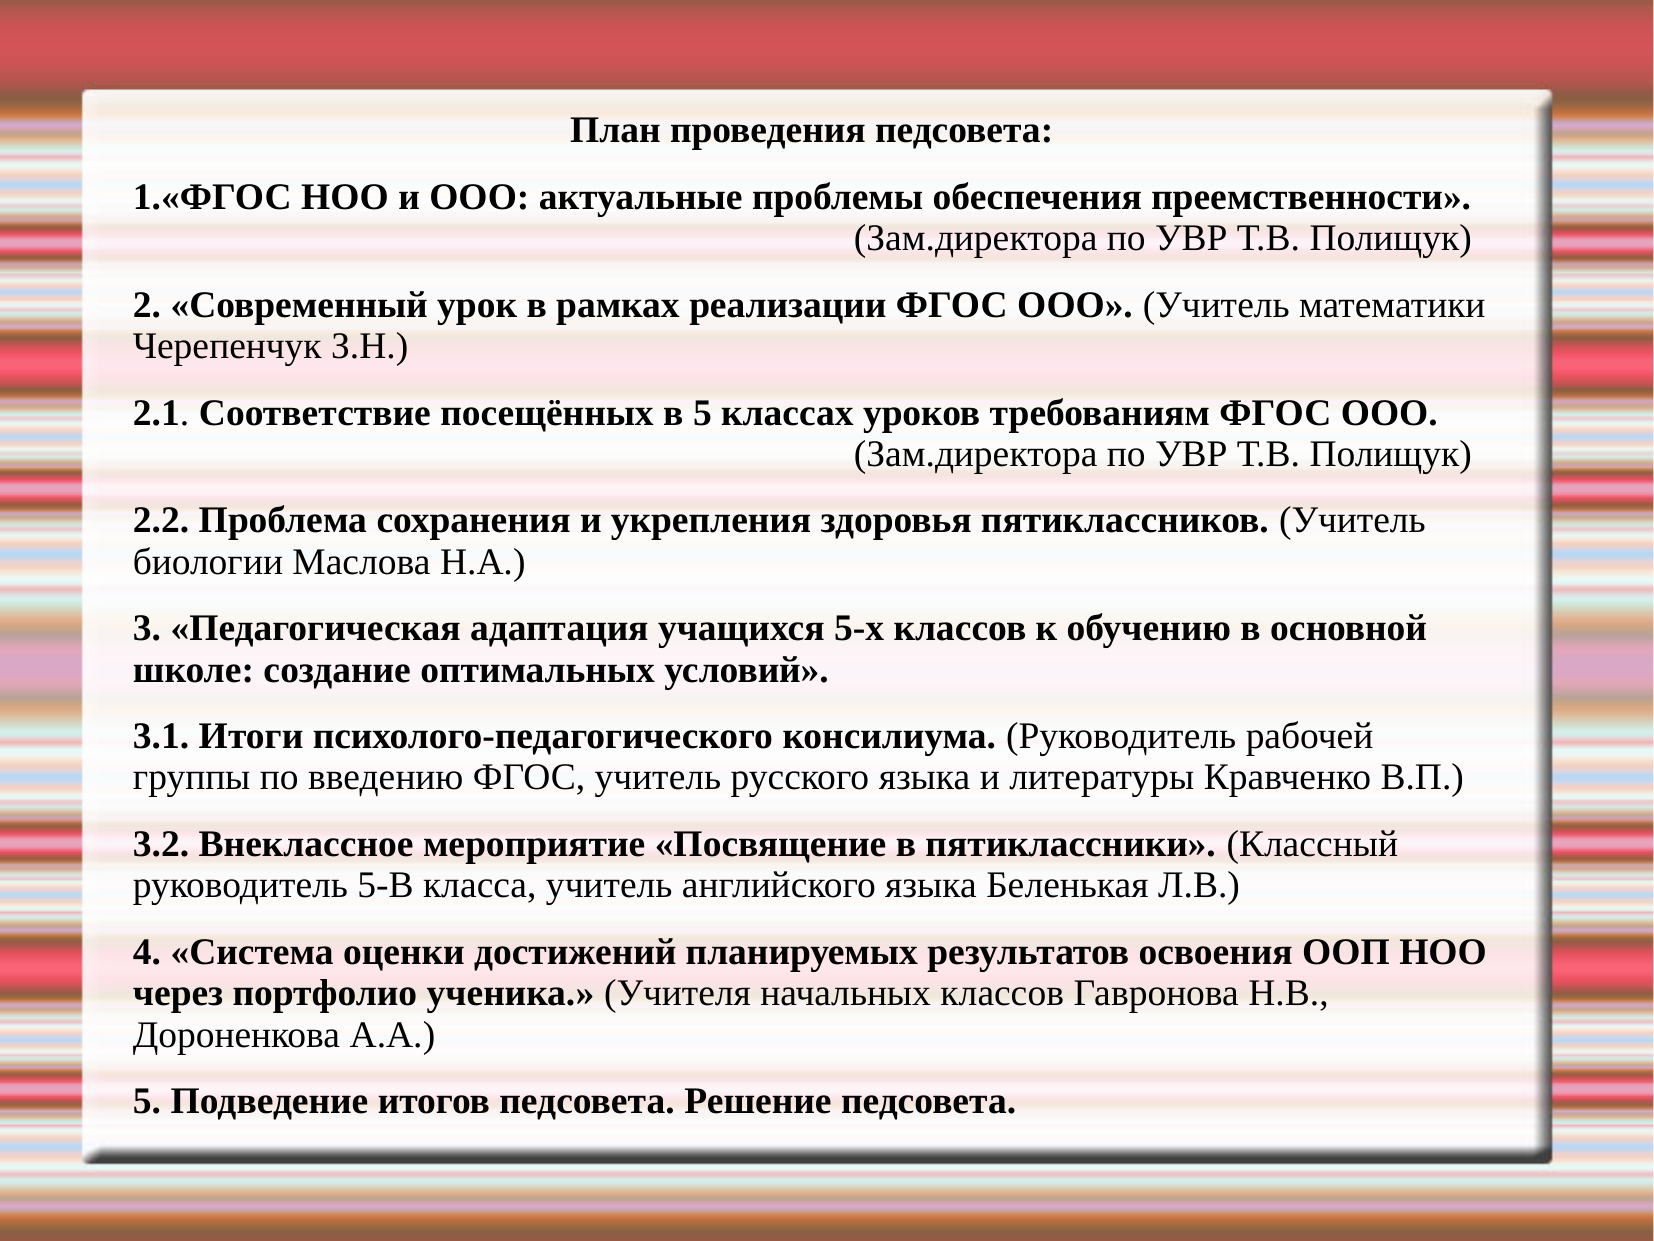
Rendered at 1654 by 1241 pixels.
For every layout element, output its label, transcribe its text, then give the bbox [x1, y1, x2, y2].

text_box План проведения педсовета: 1.«ФГОС НОО и ООО: актуальные проблемы обеспечения преемственности». (Зам.директора по УВР Т.В. Полищук) 2. «Современный урок в рамках реализации ФГОС ООО». (Учитель математики Черепенчук З.Н.) 2.1. Соответствие посещённых в 5 классах уроков требованиям ФГОС ООО. (Зам.директора по УВР Т.В. Полищук) 2.2. Проблема сохранения и укрепления здоровья пятиклассников. (Учитель биологии Маслова Н.А.) 3. «Педагогическая адаптация учащихся 5-х классов к обучению в основной школе: создание оптимальных условий». 3.1. Итоги психолого-педагогического консилиума. (Руководитель рабочей группы по введению ФГОС, учитель русского языка и литературы Кравченко В.П.) 3.2. Внеклассное мероприятие «Посвящение в пятиклассники». (Классный руководитель 5-В класса, учитель английского языка Беленькая Л.В.) 4. «Система оценки достижений планируемых результатов освоения ООП НОО через портфолио ученика.» (Учителя начальных классов Гавронова Н.В., Дороненкова А.А.) 5. Подведение итогов педсовета. Решение педсовета. [118, 102, 1506, 1221]
picture [0, 0, 1654, 1241]
